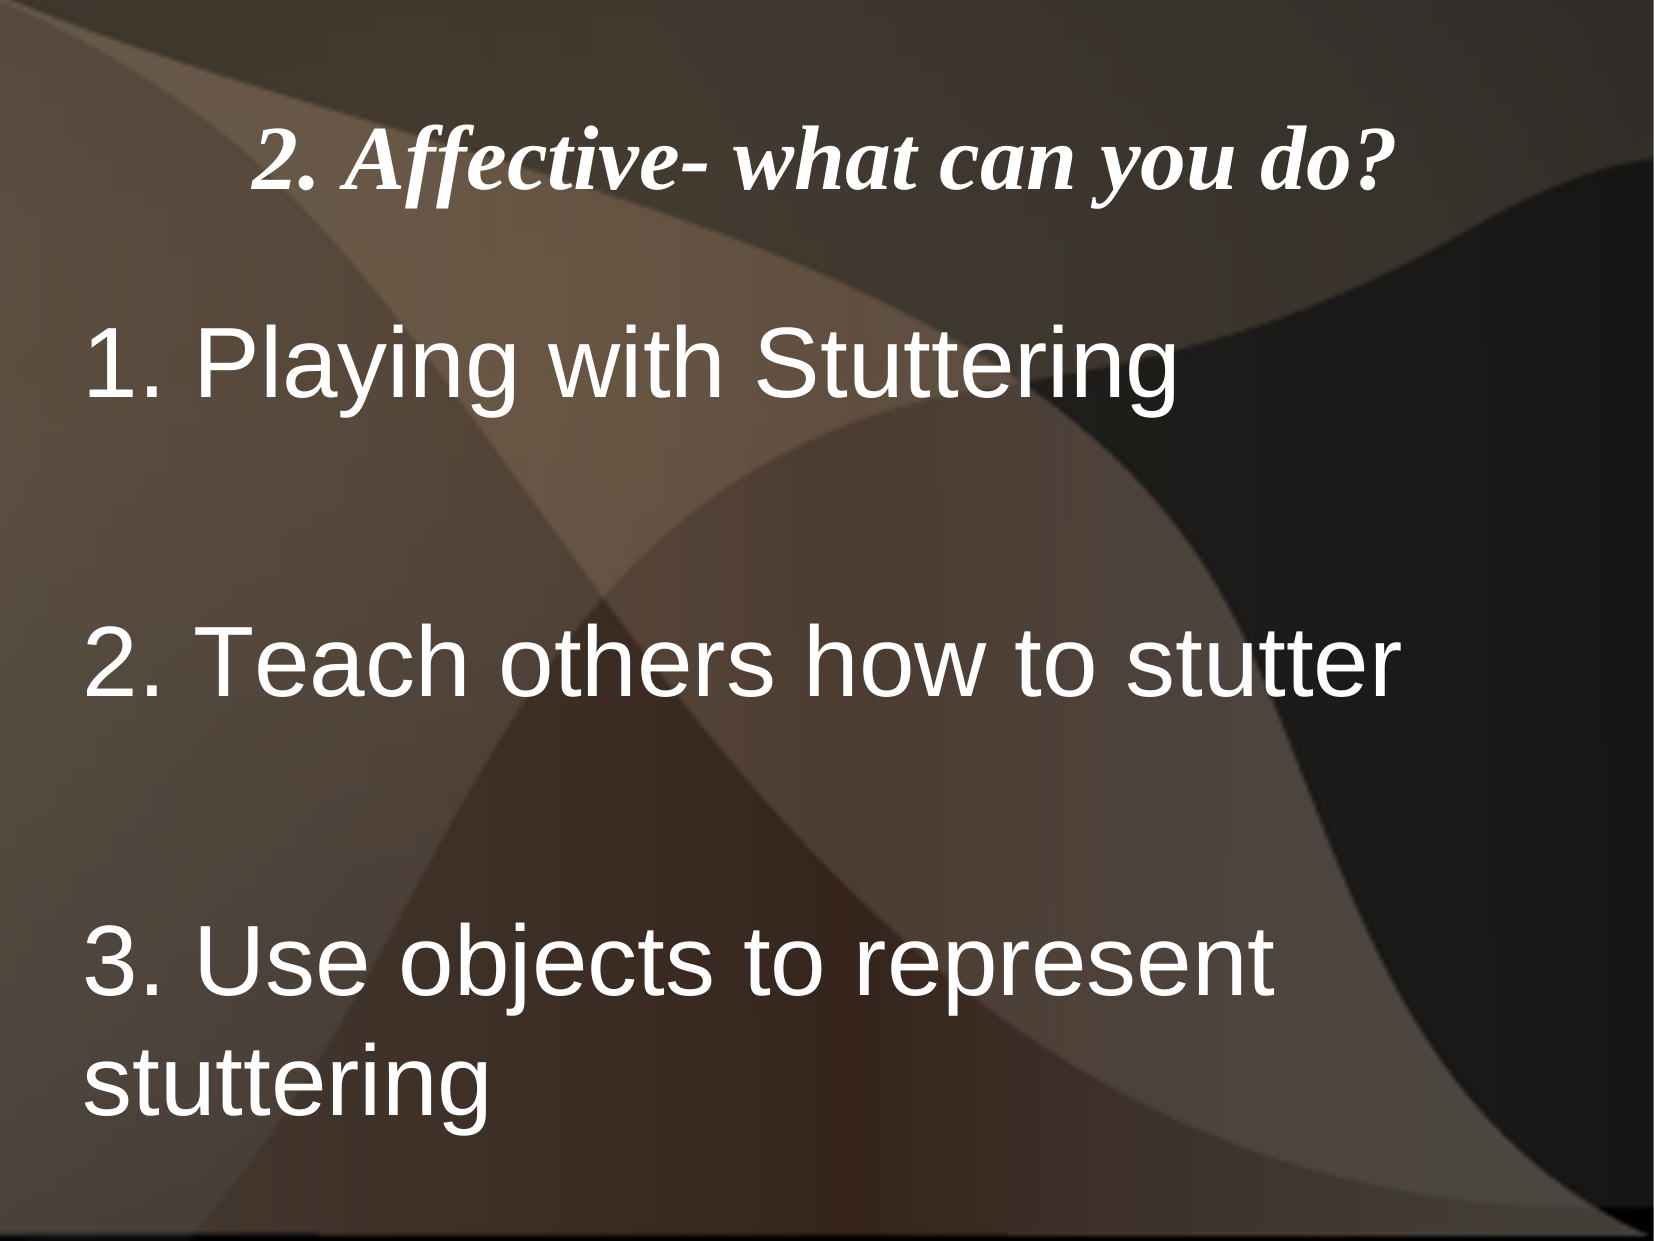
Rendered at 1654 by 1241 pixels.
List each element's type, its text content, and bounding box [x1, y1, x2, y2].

subtitle 1. Playing with Stuttering 2. Teach others how to stutter 3. Use objects to represent stuttering [82, 297, 1571, 1102]
title 2. Affective- what can you do? [82, 56, 1571, 250]
